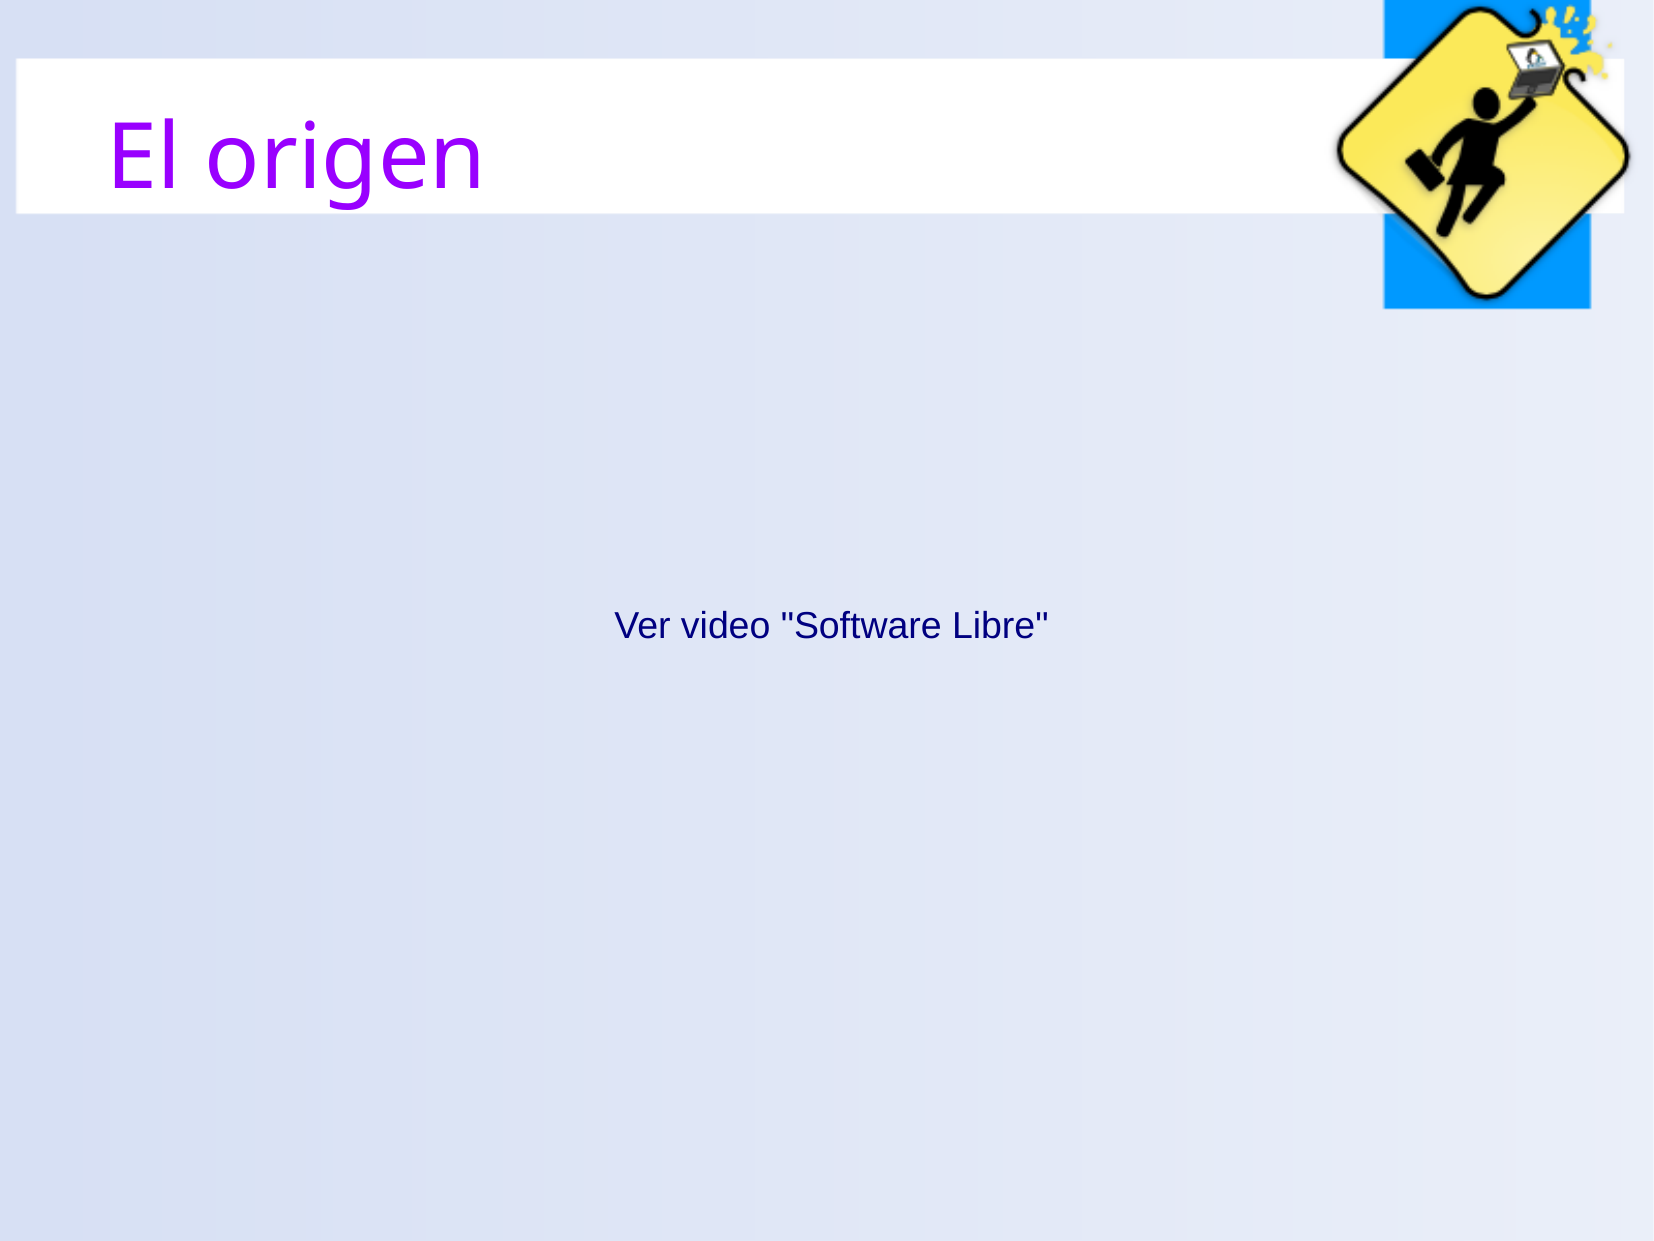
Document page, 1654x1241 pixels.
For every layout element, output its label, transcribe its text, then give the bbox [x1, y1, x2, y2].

text_box Ver video "Software Libre" [557, 597, 1106, 668]
picture [0, 0, 1654, 1241]
title El origen [82, 49, 1571, 257]
